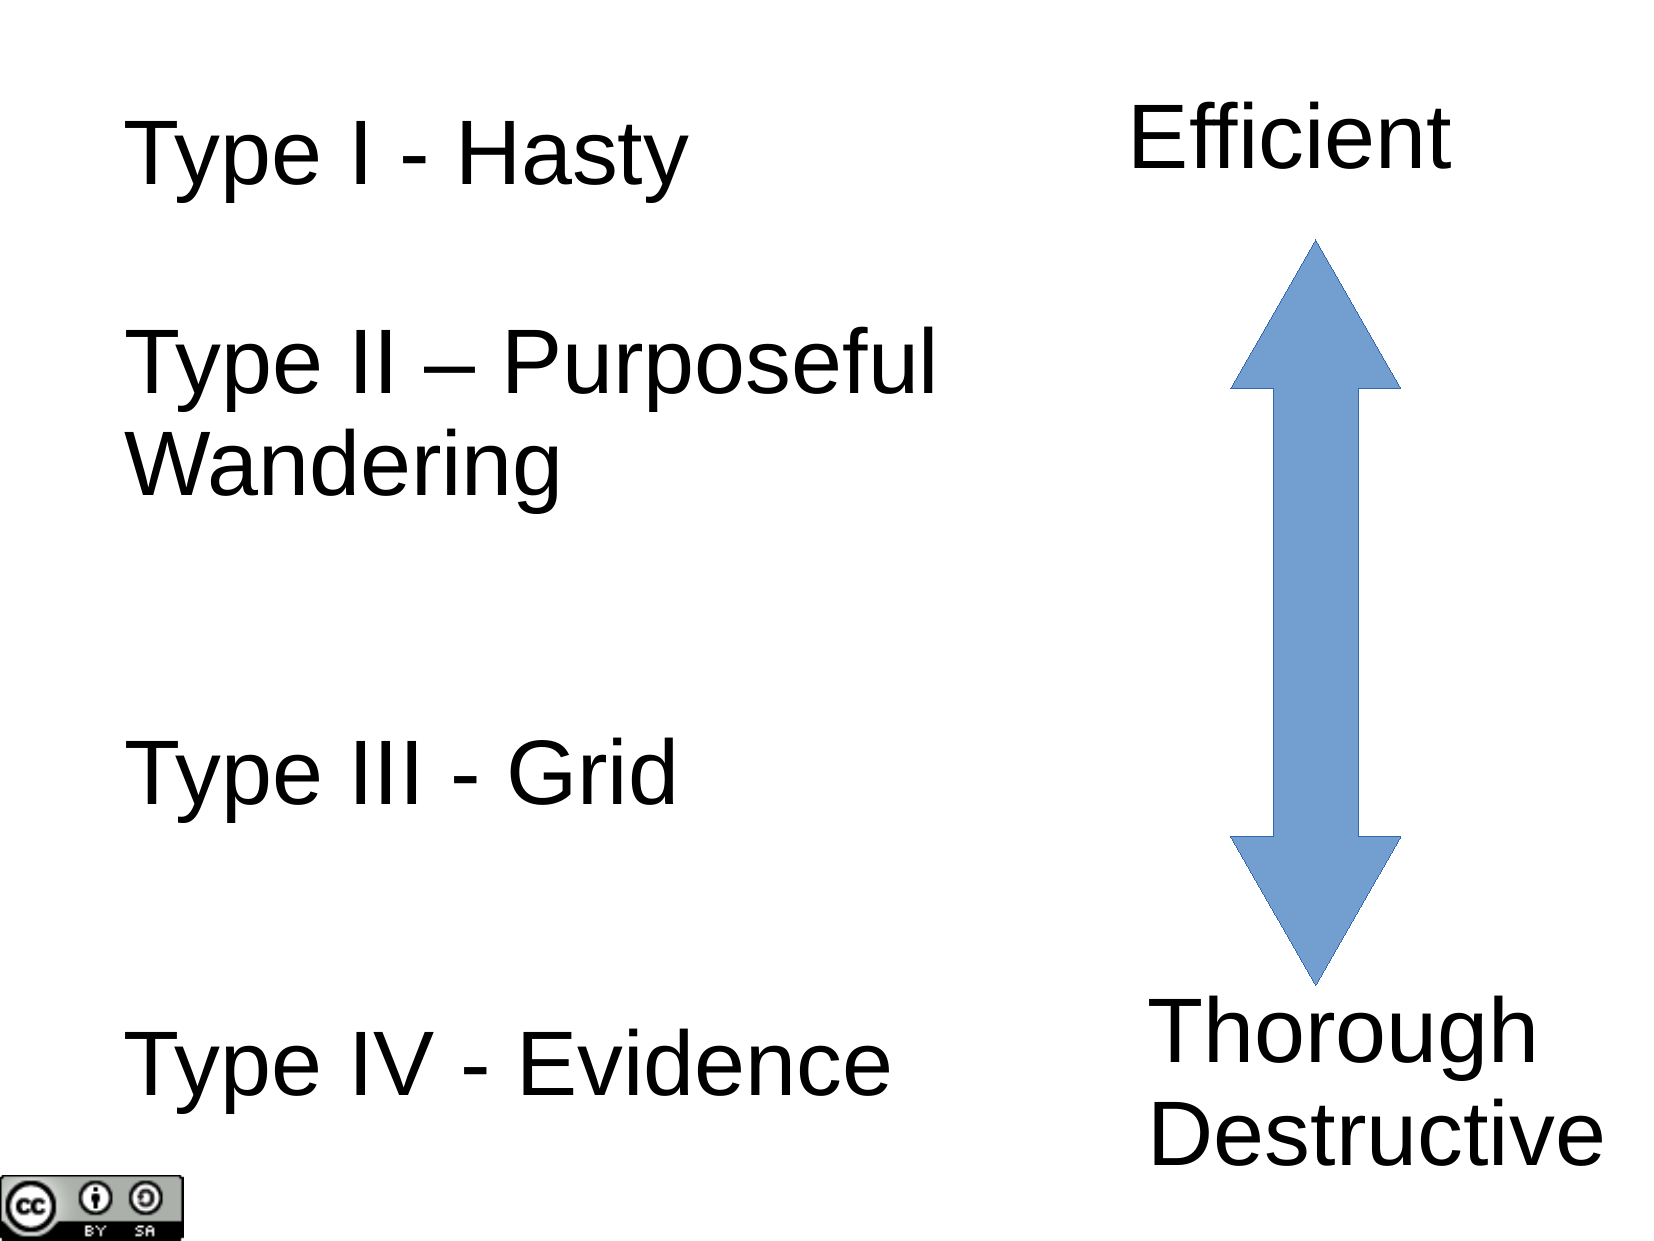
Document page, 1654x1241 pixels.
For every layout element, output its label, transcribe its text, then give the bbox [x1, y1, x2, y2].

title Type III - Grid [124, 669, 682, 877]
text_box [1387, 364, 1401, 389]
picture [0, 1175, 184, 1241]
text_box [1276, 239, 1356, 309]
title Type II – Purposeful Wandering [124, 309, 1387, 517]
title Type IV - Evidence [124, 959, 970, 1167]
text_box [1230, 517, 1401, 986]
title Type I - Hasty [124, 49, 890, 257]
title Efficient [1128, 32, 1638, 240]
title Thorough Destructive [1147, 978, 1626, 1186]
